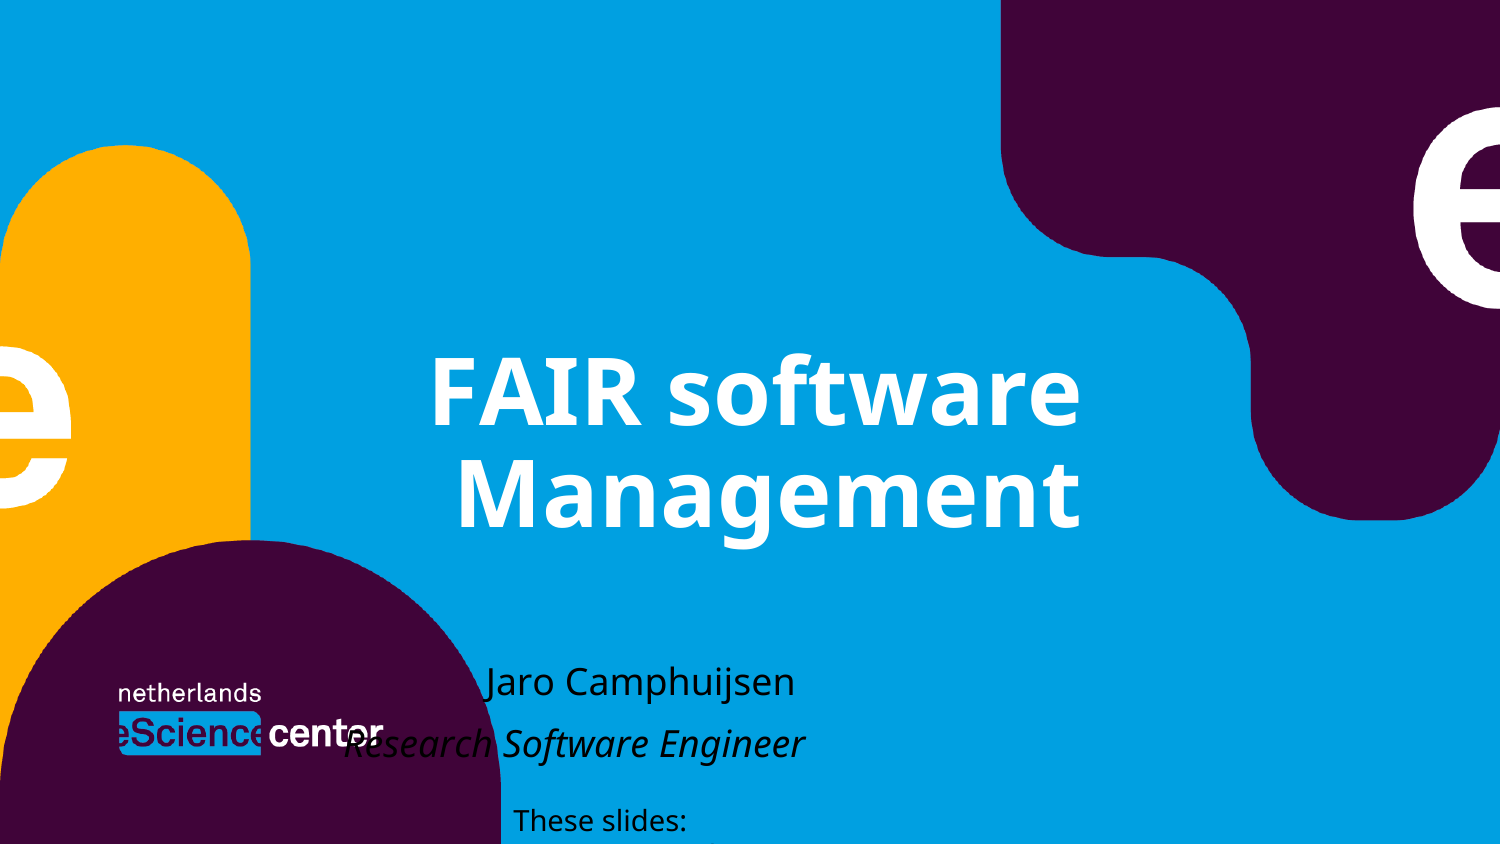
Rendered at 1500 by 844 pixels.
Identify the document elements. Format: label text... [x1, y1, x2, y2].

subtitle Jaro Camphuijsen Research Software Engineer [331, 652, 1457, 782]
text_box These slides: 10.5281/zenodo.7962359 [498, 787, 1012, 844]
title FAIR software Management [205, 115, 1331, 553]
